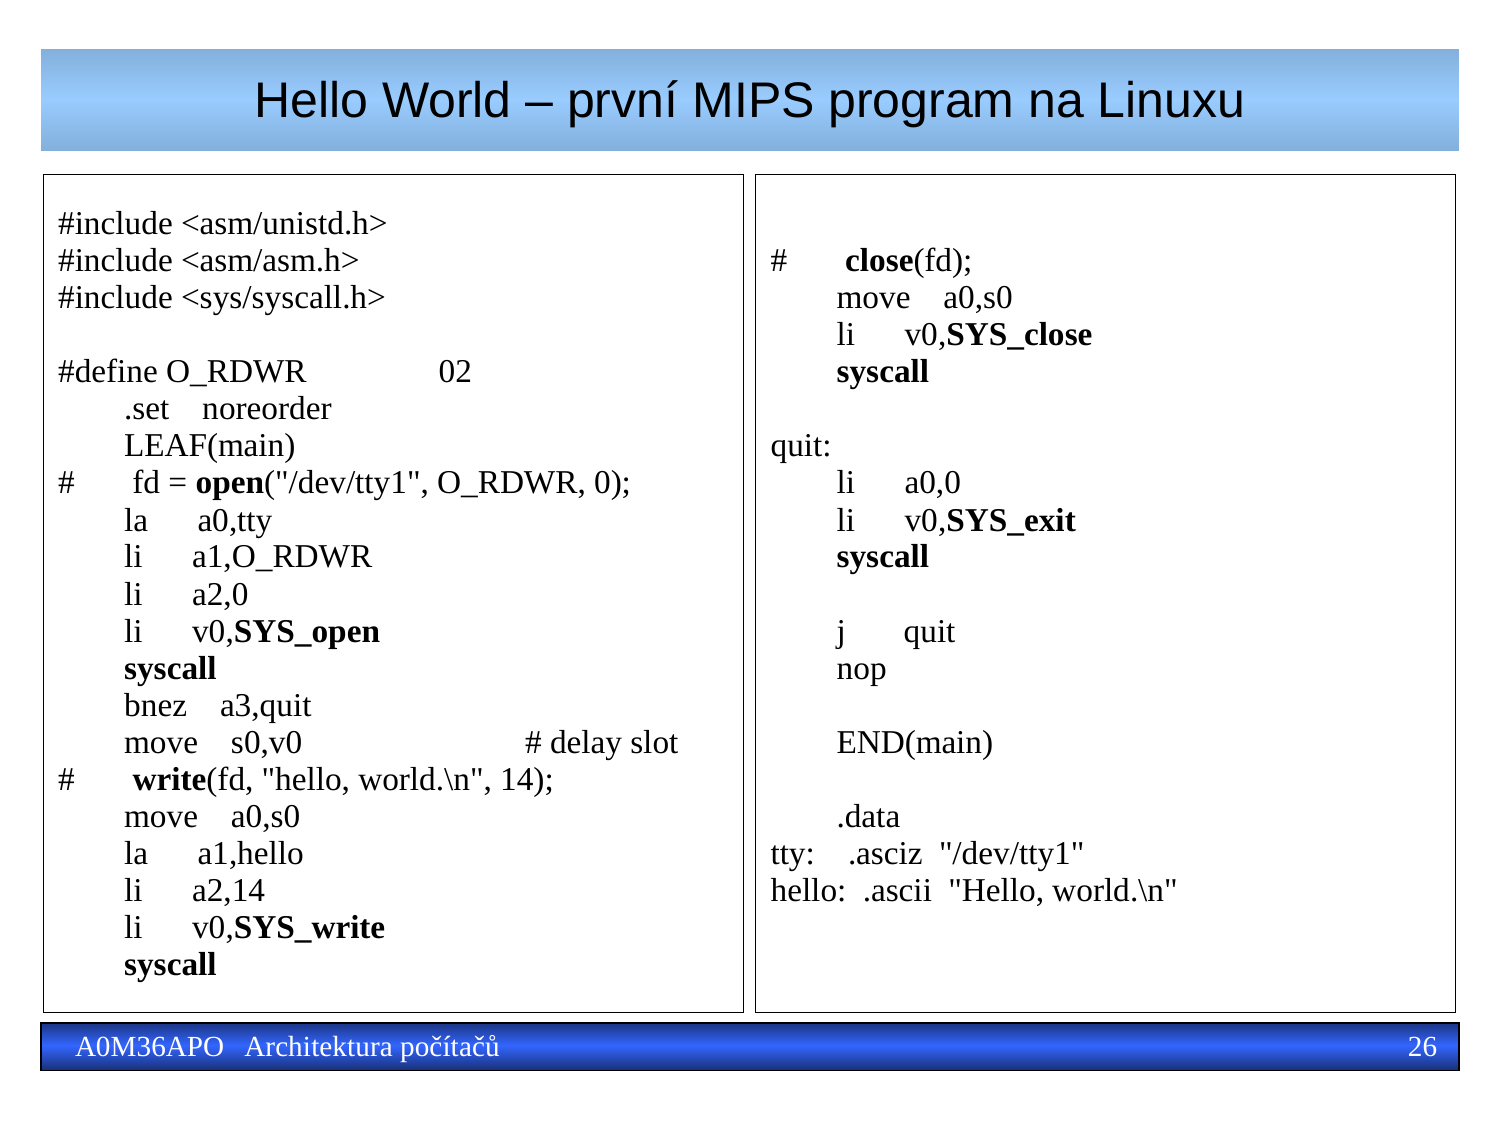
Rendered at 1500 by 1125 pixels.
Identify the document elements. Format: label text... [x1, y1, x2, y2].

text_box # close(fd); move a0,s0 li v0,SYS_close syscall quit: li a0,0 li v0,SYS_exit syscall j quit nop END(main) .data tty: .asciz "/dev/tty1" hello: .ascii "Hello, world.\n" [755, 174, 1456, 1013]
text_box #include <asm/unistd.h> #include <asm/asm.h> #include <sys/syscall.h> #define O_RDWR 02 .set noreorder LEAF(main) # fd = open("/dev/tty1", O_RDWR, 0); la a0,tty li a1,O_RDWR li a2,0 li v0,SYS_open syscall bnez a3,quit move s0,v0 # delay slot # write(fd, "hello, world.\n", 14); move a0,s0 la a1,hello li a2,14 li v0,SYS_write syscall [43, 174, 744, 1013]
title Hello World – první MIPS program na Linuxu [41, 49, 1459, 151]
